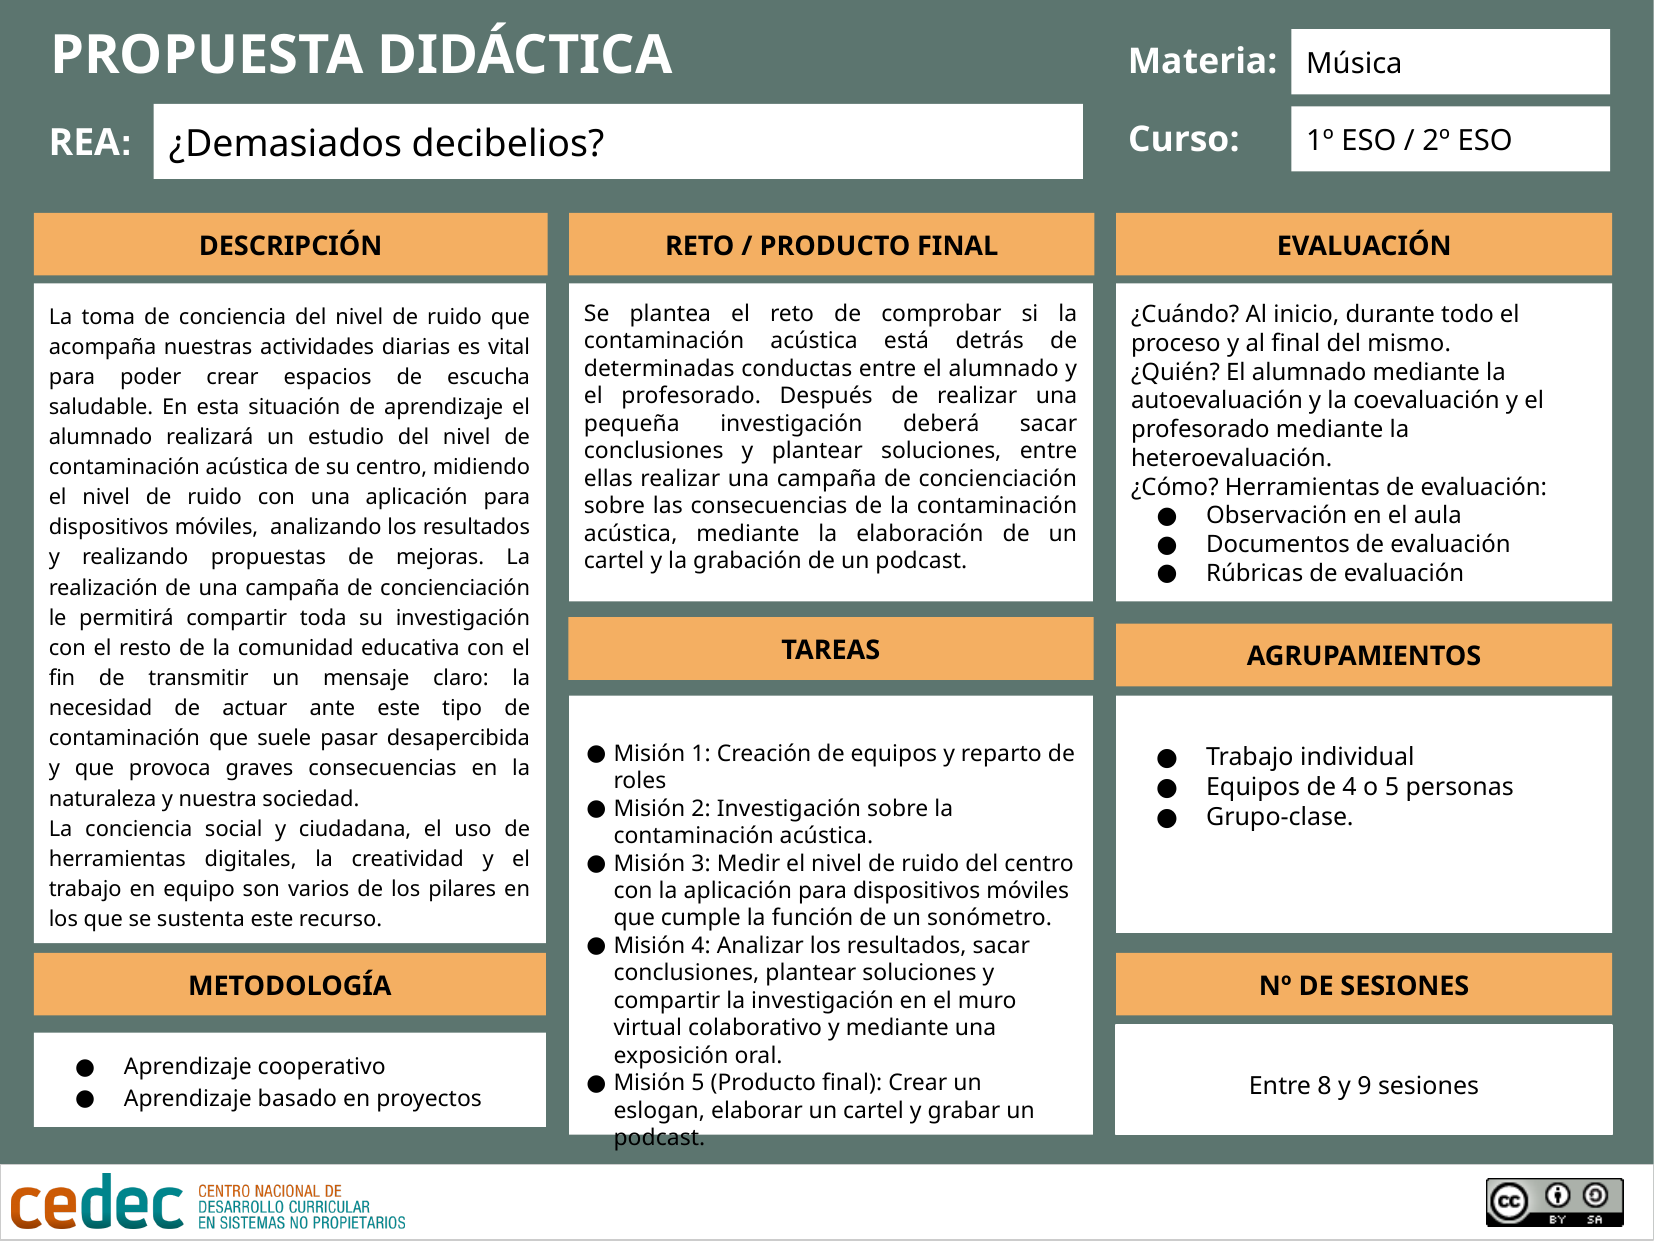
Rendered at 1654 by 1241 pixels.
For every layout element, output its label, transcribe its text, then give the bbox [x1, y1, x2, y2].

text_box REA: [33, 110, 153, 174]
text_box METODOLOGÍA [33, 952, 546, 1016]
text_box DESCRIPCIÓN [33, 212, 548, 276]
text_box [0, 1164, 1654, 1241]
picture [11, 1173, 405, 1229]
text_box Materia: [1113, 30, 1291, 94]
text_box Entre 8 y 9 sesiones [1116, 1024, 1613, 1135]
text_box La toma de conciencia del nivel de ruido que acompaña nuestras actividades diarias es vital para poder crear espacios de escucha saludable. En esta situación de aprendizaje el alumnado realizará un estudio del nivel de contaminación acústica de su centro, midiendo el nivel de ruido con una aplicación para dispositivos móviles, analizando los resultados y realizando propuestas de mejoras. La realización de una campaña de concienciación le permitirá compartir toda su investigación con el resto de la comunidad educativa con el fin de transmitir un mensaje claro: la necesidad de actuar ante este tipo de contaminación que suele pasar desapercibida y que provoca graves consecuencias en la naturaleza y nuestra sociedad. La conciencia social y ciudadana, el uso de herramientas digitales, la creatividad y el trabajo en equipo son varios de los pilares en los que se sustenta este recurso. [33, 283, 546, 944]
text_box ¿Cuándo? Al inicio, durante todo el proceso y al final del mismo. ¿Quién? El alumnado mediante la autoevaluación y la coevaluación y el profesorado mediante la heteroevaluación. ¿Cómo? Herramientas de evaluación: Observación en el aula Documentos de evaluación Rúbricas de evaluación [1116, 283, 1613, 602]
text_box TAREAS [568, 617, 1094, 680]
text_box Música [1291, 29, 1611, 95]
picture [1486, 1178, 1624, 1227]
text_box Aprendizaje cooperativo Aprendizaje basado en proyectos [33, 1032, 546, 1127]
text_box RETO / PRODUCTO FINAL [569, 212, 1095, 276]
text_box Se plantea el reto de comprobar si la contaminación acústica está detrás de determinadas conductas entre el alumnado y el profesorado. Después de realizar una pequeña investigación deberá sacar conclusiones y plantear soluciones, entre ellas realizar una campaña de concienciación sobre las consecuencias de la contaminación acústica, mediante la elaboración de un cartel y la grabación de un podcast. [569, 283, 1093, 602]
text_box EVALUACIÓN [1116, 212, 1613, 276]
text_box AGRUPAMIENTOS [1116, 623, 1613, 687]
text_box ¿Demasiados decibelios? [153, 103, 1083, 179]
text_box 1º ESO / 2º ESO [1291, 106, 1611, 172]
text_box Nº DE SESIONES [1116, 952, 1613, 1016]
text_box Curso: [1113, 109, 1303, 173]
text_box PROPUESTA DIDÁCTICA [35, 11, 1028, 110]
text_box Misión 1: Creación de equipos y reparto de roles Misión 2: Investigación sobre la contaminación acústica. Misión 3: Medir el nivel de ruido del centro con la aplicación para dispositivos móviles que cumple la función de un sonómetro. Misión 4: Analizar los resultados, sacar conclusiones, plantear soluciones y compartir la investigación en el muro virtual colaborativo y mediante una exposición oral. Misión 5 (Producto final): Crear un eslogan, elaborar un cartel y grabar un podcast. [569, 695, 1093, 1135]
text_box Trabajo individual Equipos de 4 o 5 personas Grupo-clase. [1116, 695, 1613, 933]
